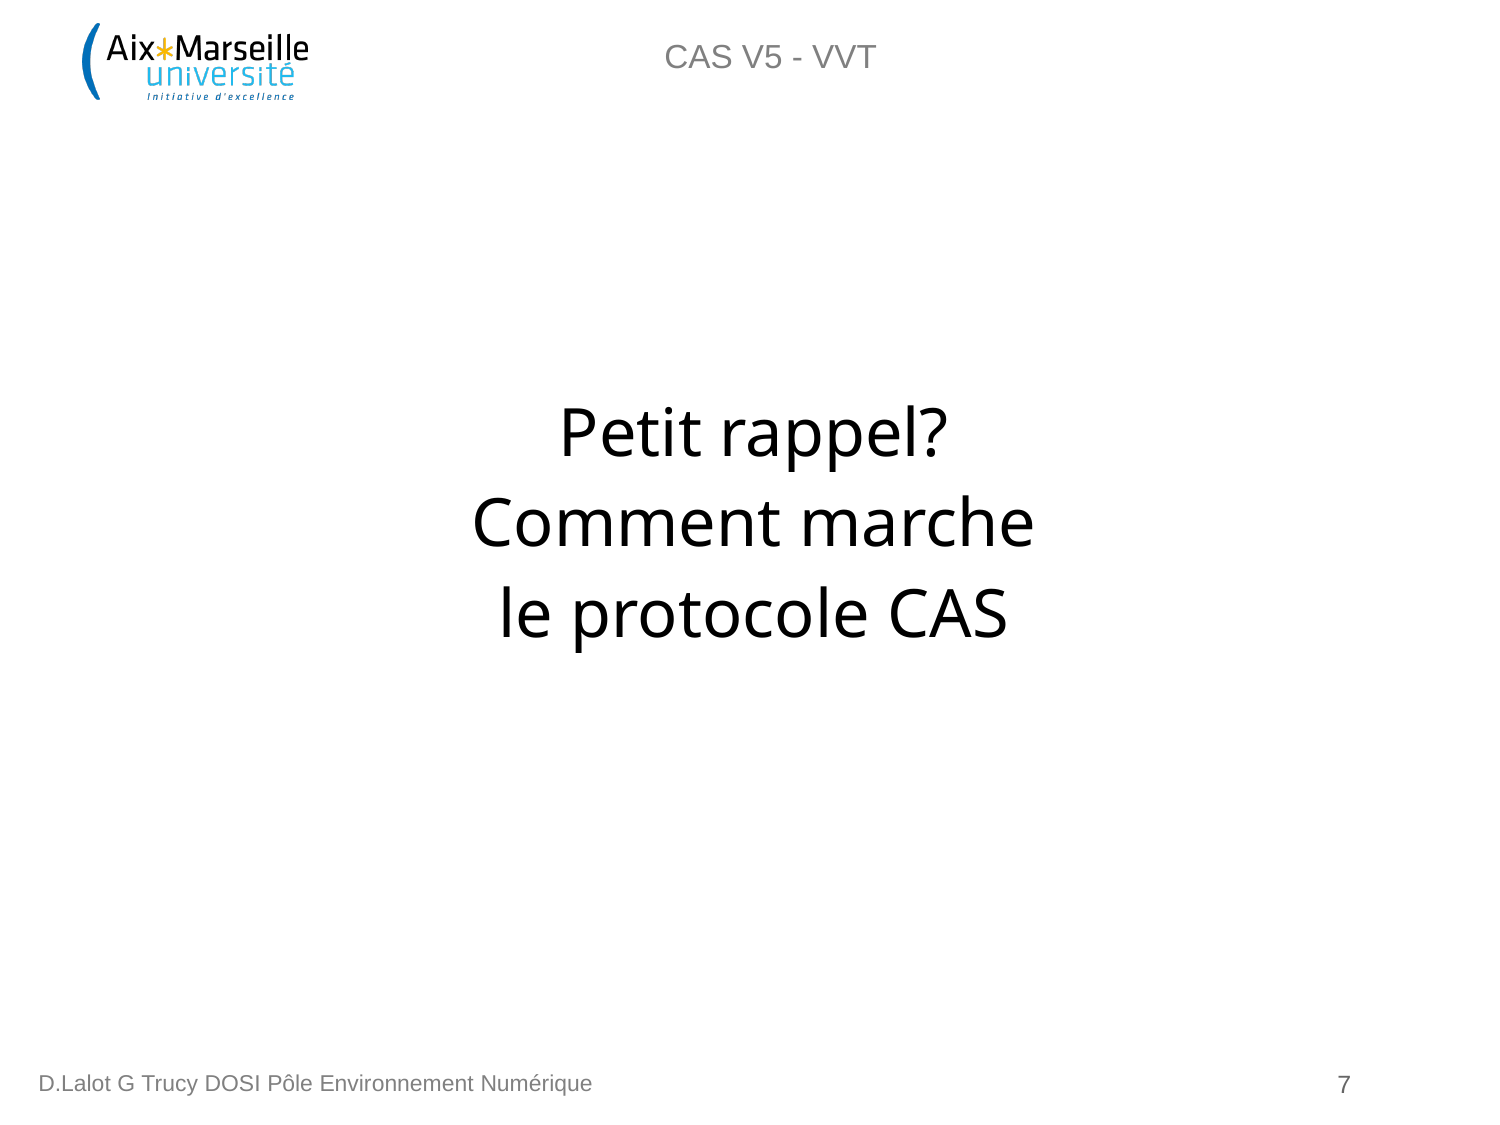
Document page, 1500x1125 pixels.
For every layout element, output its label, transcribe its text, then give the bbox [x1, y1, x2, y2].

picture [82, 23, 308, 100]
subtitle Petit rappel? Comment marche le protocole CAS [79, 224, 1430, 967]
